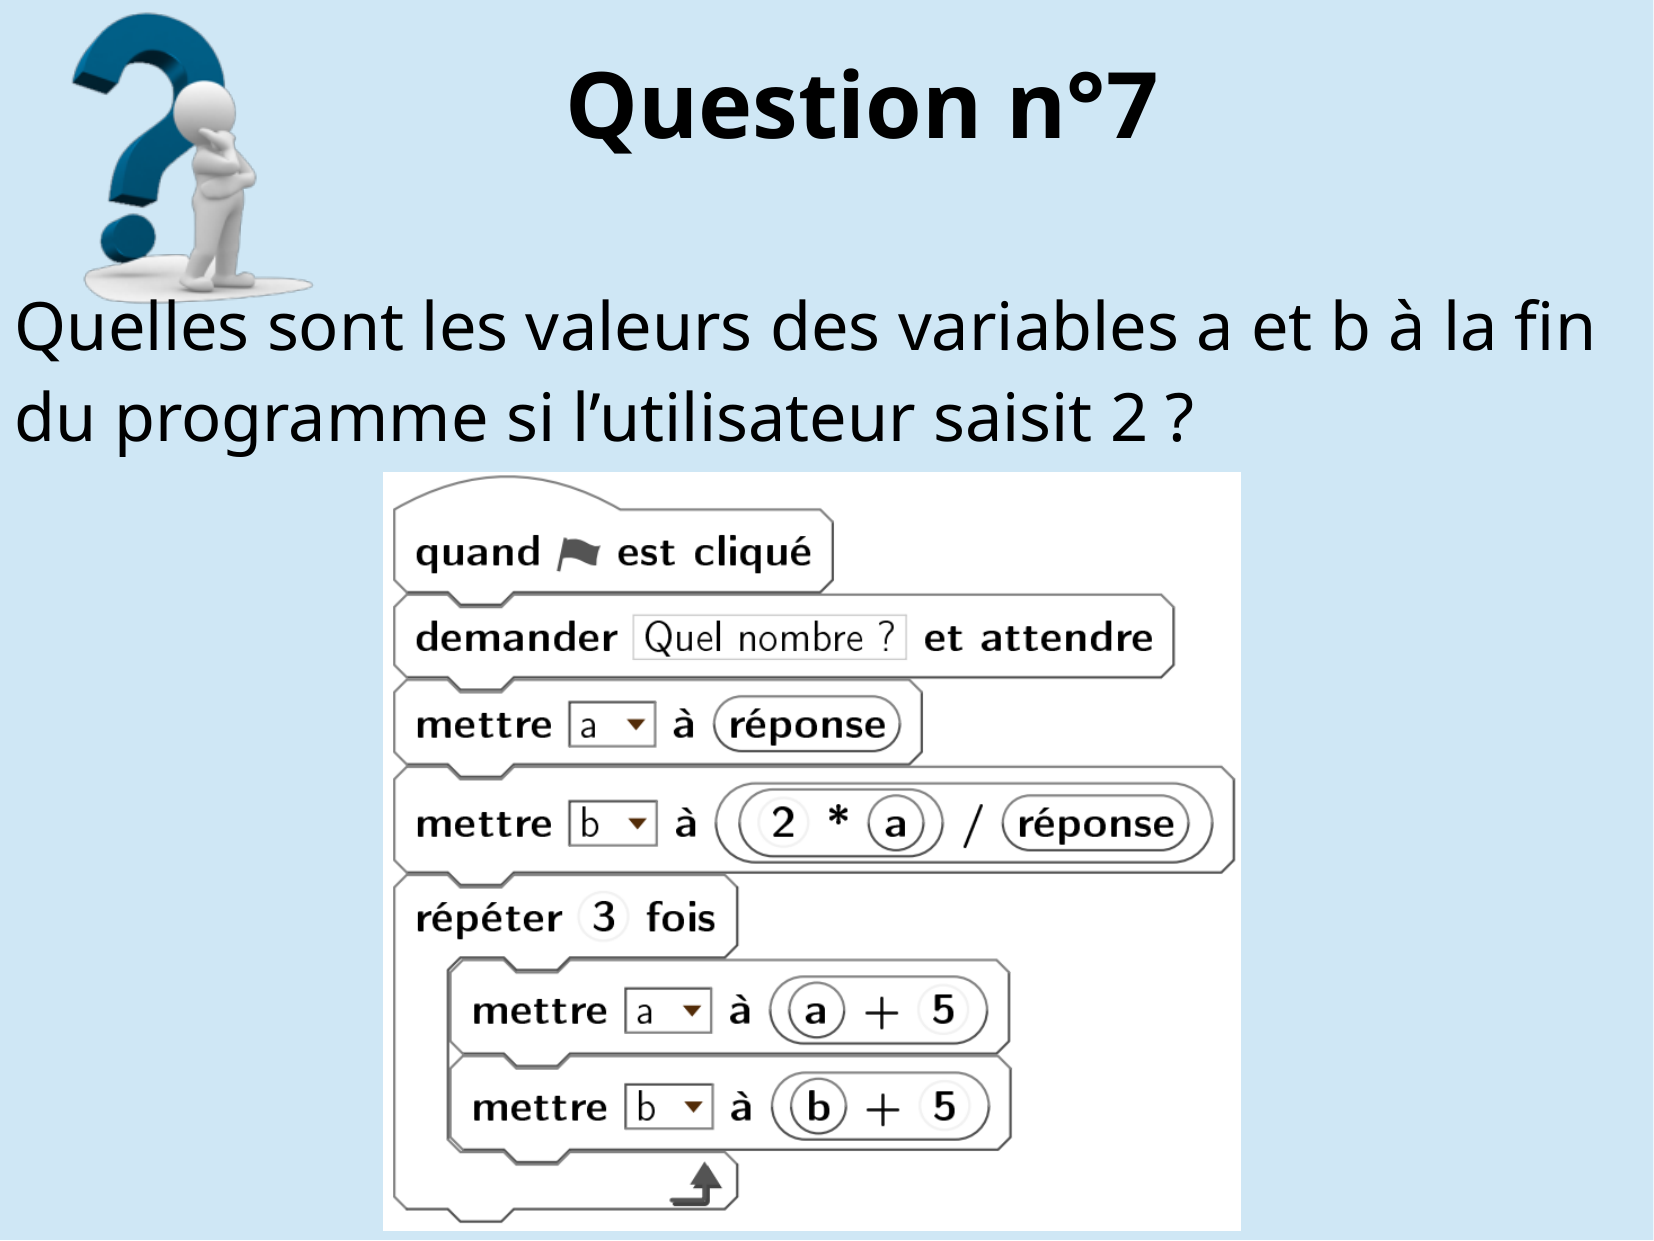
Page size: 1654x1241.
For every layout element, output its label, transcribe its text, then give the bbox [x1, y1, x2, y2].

title Question n°7 [316, 0, 1607, 208]
text_box Quelles sont les valeurs des variables a et b à la fin du programme si l’utilisateur saisit 2 ? [0, 271, 1654, 473]
picture [383, 472, 1241, 1231]
picture [59, 0, 316, 271]
